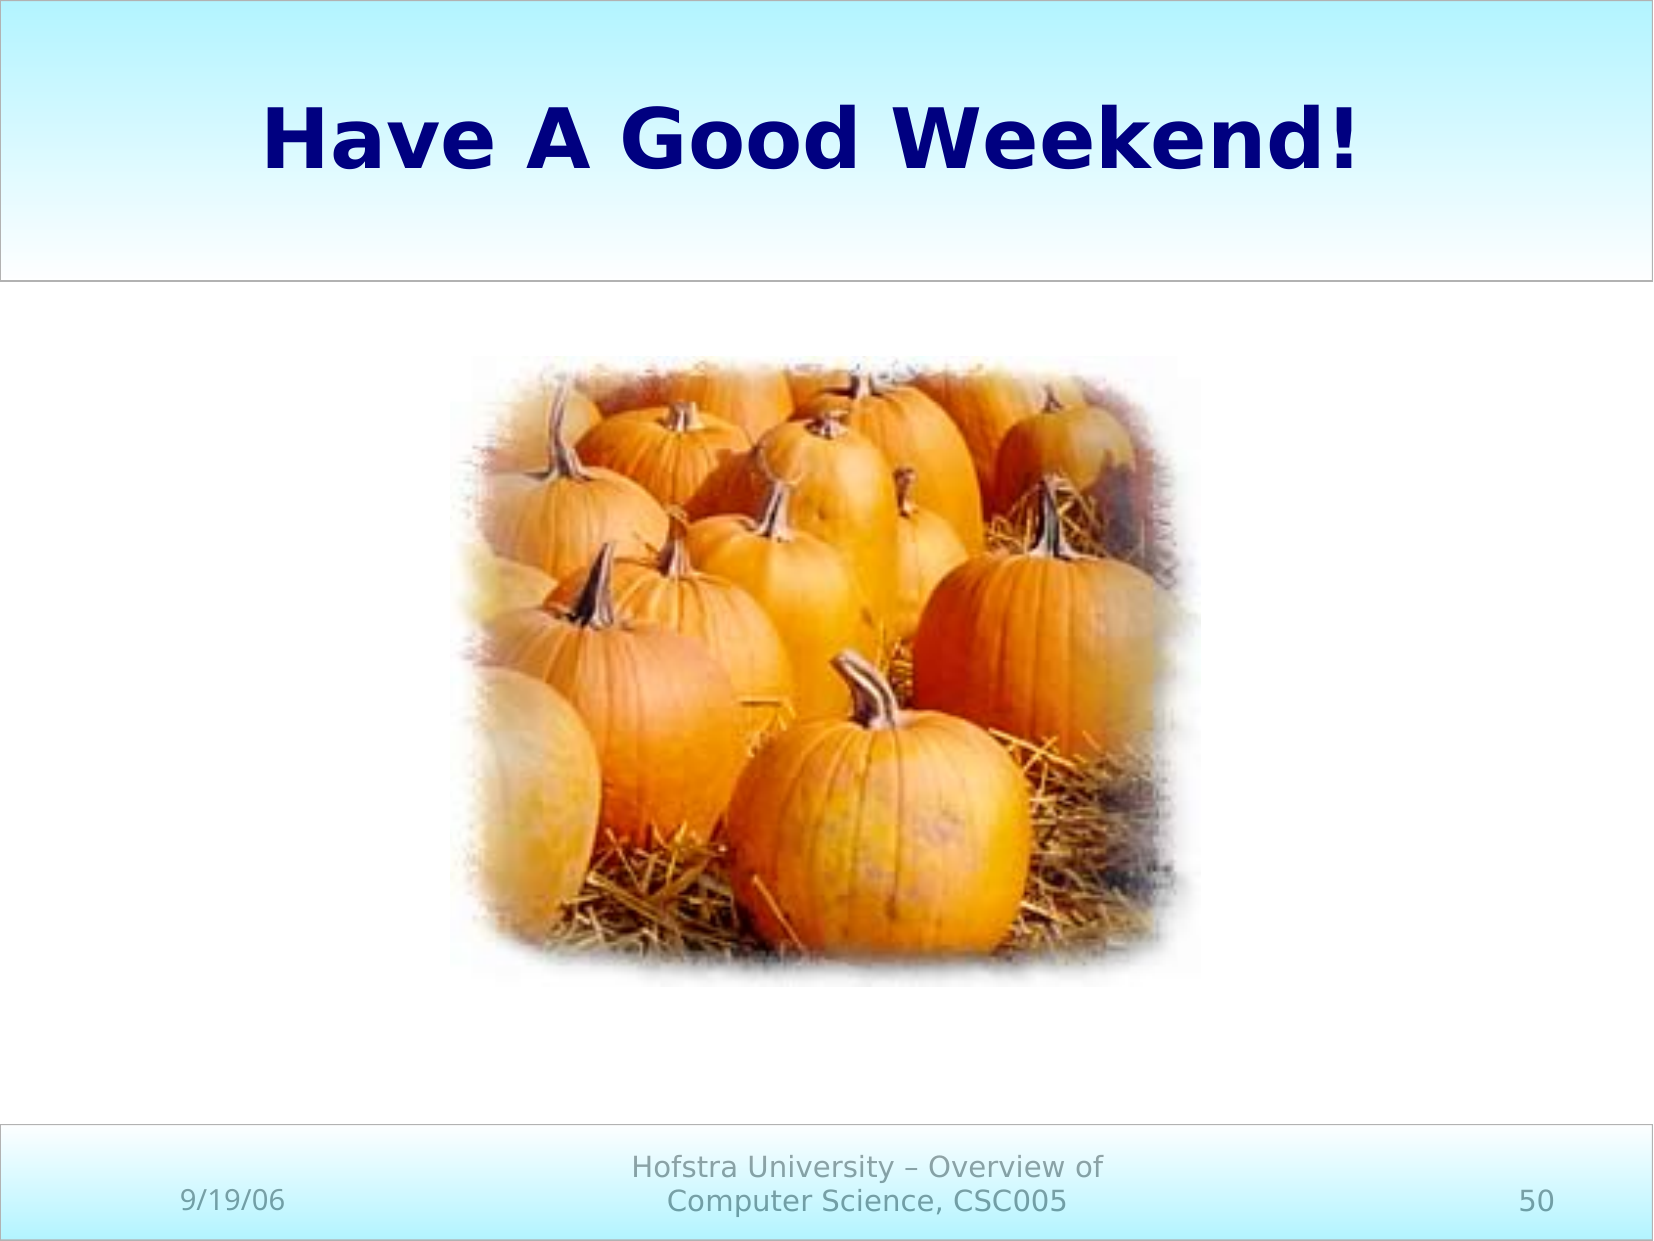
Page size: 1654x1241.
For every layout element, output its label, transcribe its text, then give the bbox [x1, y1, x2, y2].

title Have A Good Weekend! [78, 77, 1576, 203]
picture [450, 356, 1201, 987]
